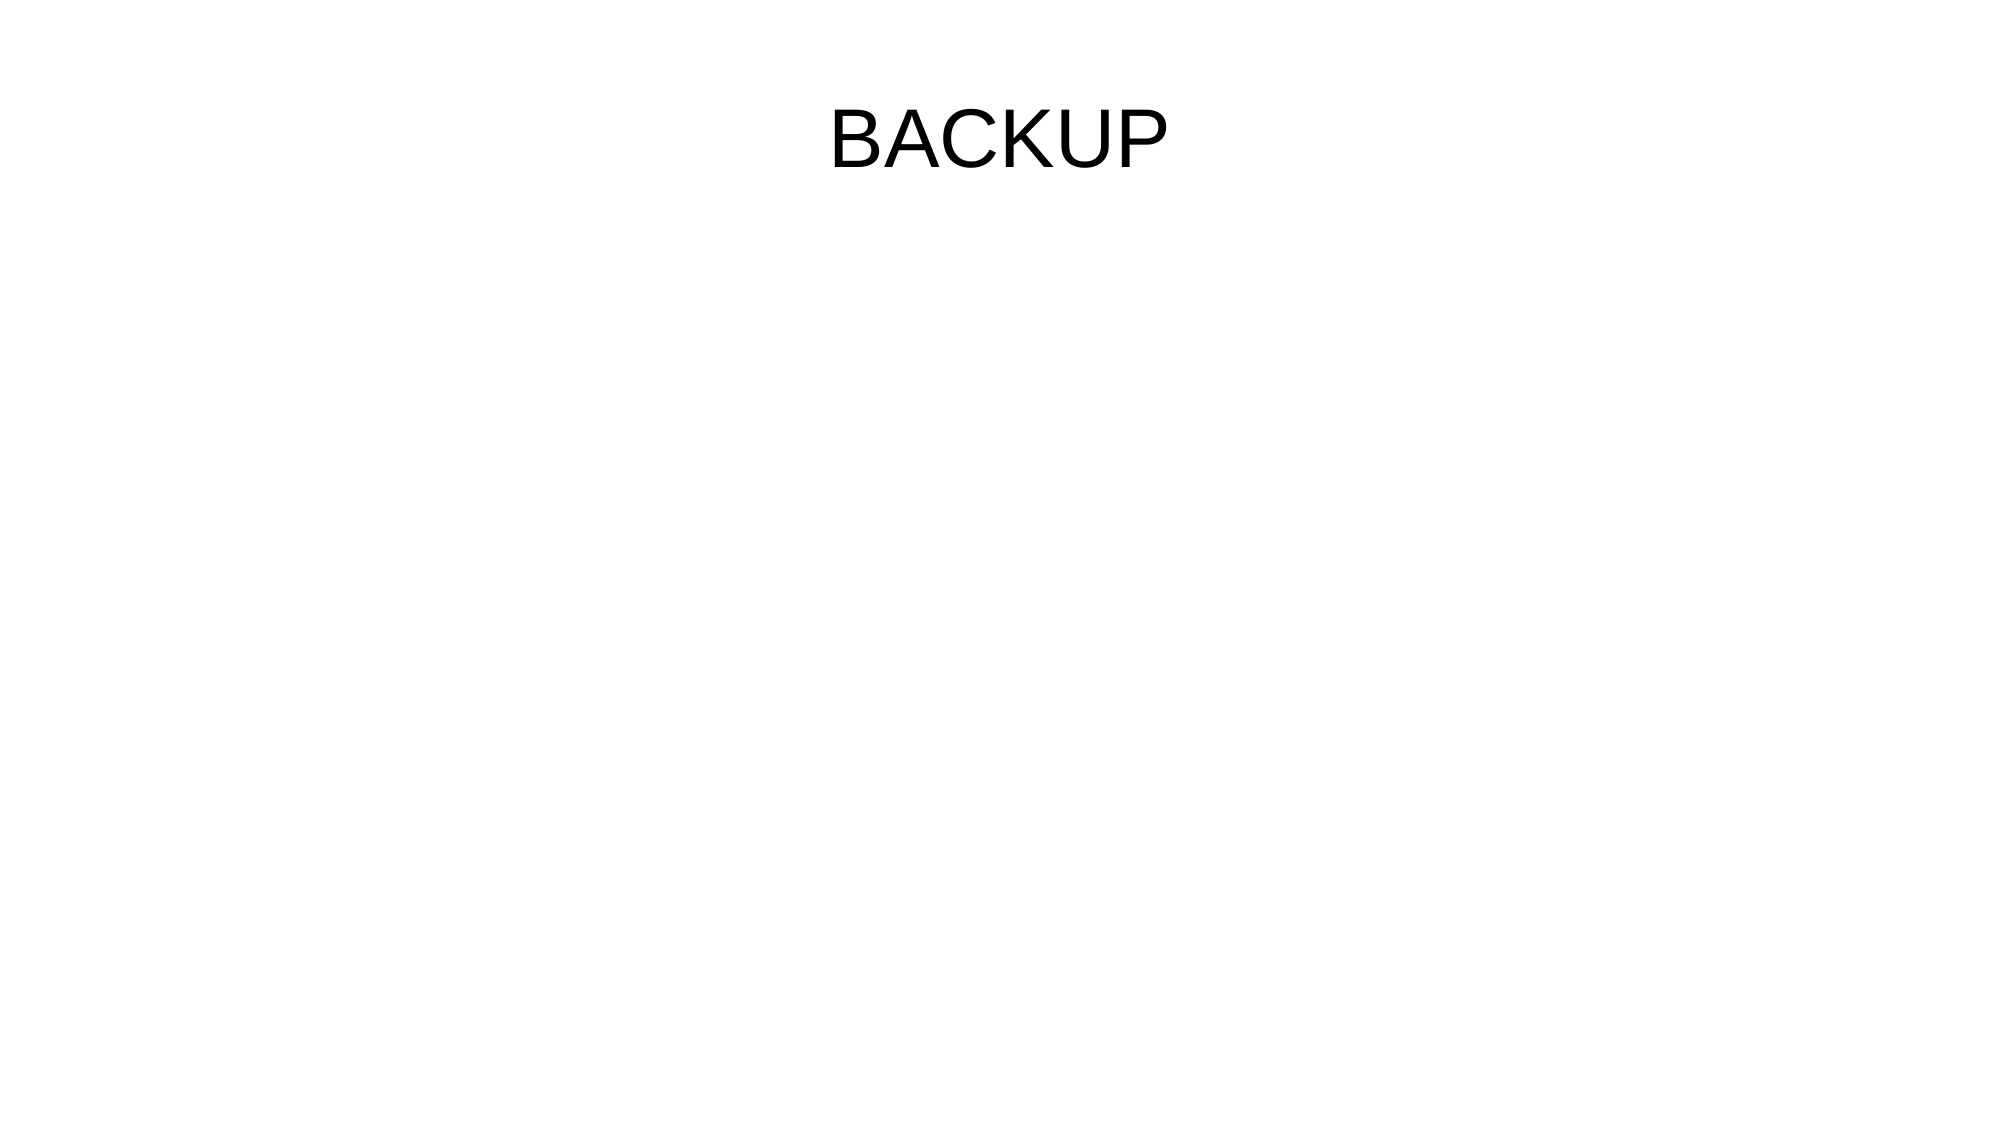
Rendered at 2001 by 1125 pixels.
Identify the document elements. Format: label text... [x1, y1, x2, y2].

title BACKUP [99, 44, 1900, 233]
